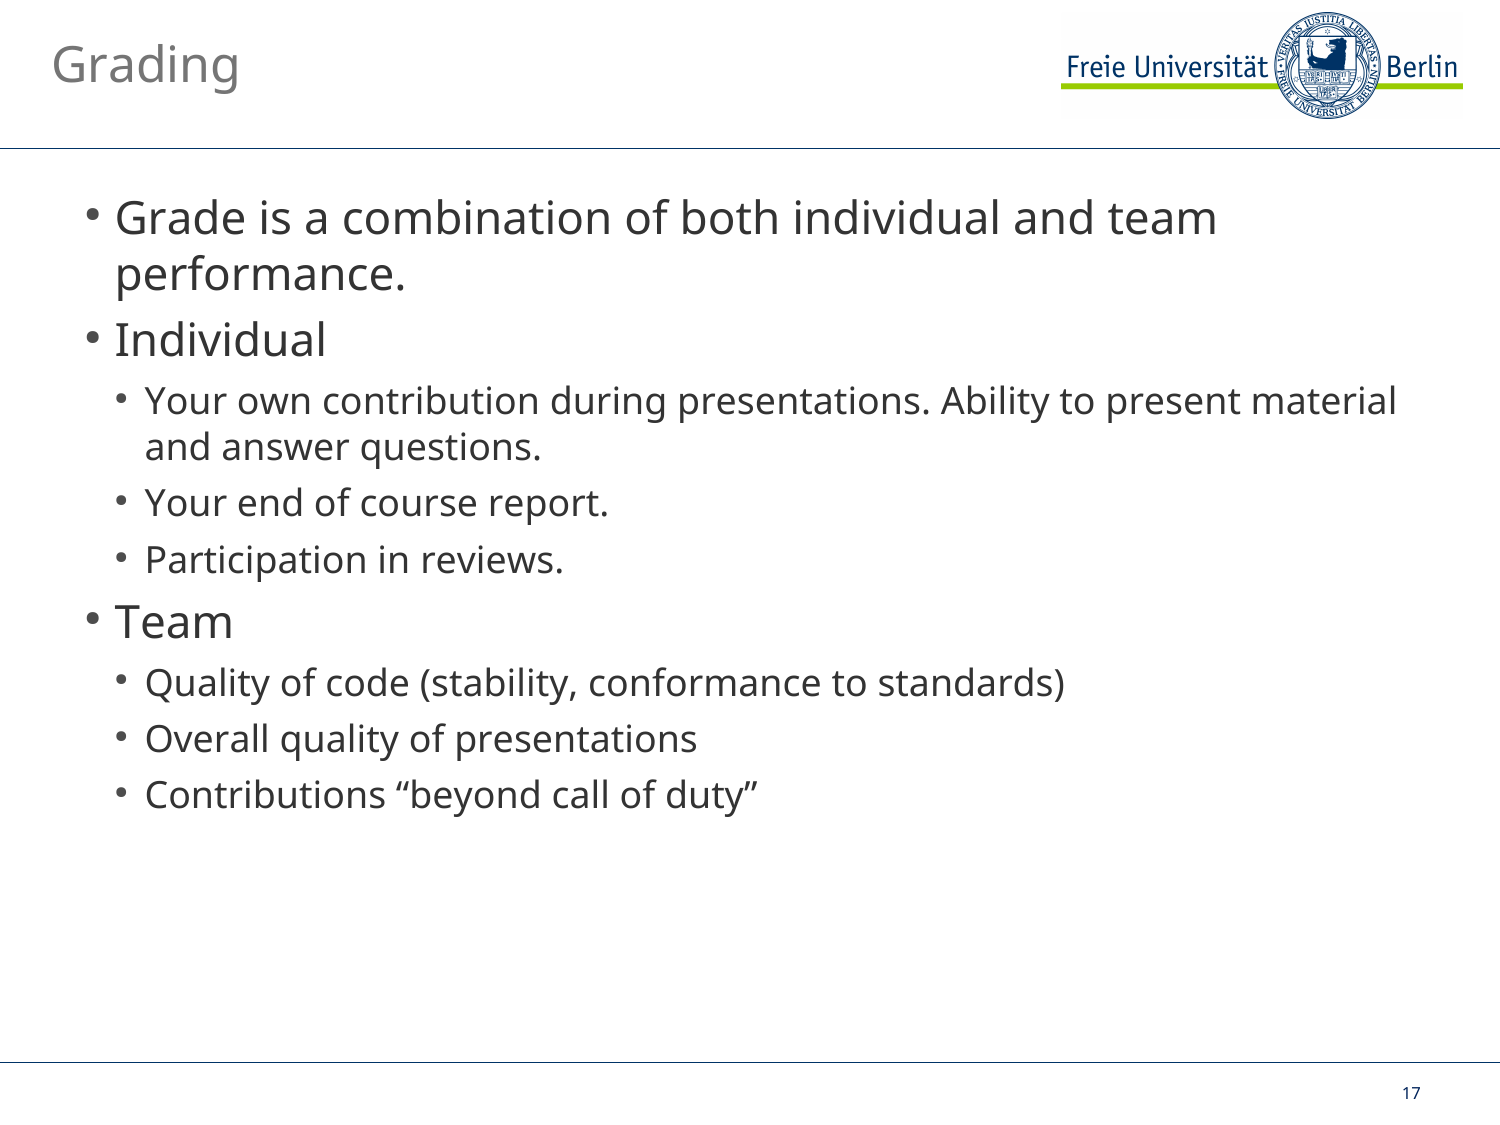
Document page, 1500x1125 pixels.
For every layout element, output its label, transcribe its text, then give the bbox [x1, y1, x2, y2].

list Grade is a combination of both individual and team performance. Individual Your own contribution during presentations. Ability to present material and answer questions. Your end of course report. Participation in reviews. Team Quality of code (stability, conformance to standards) Overall quality of presentations Contributions “beyond call of duty” [54, 187, 1426, 931]
picture [1061, 12, 1463, 119]
title Grading [51, 37, 1238, 93]
